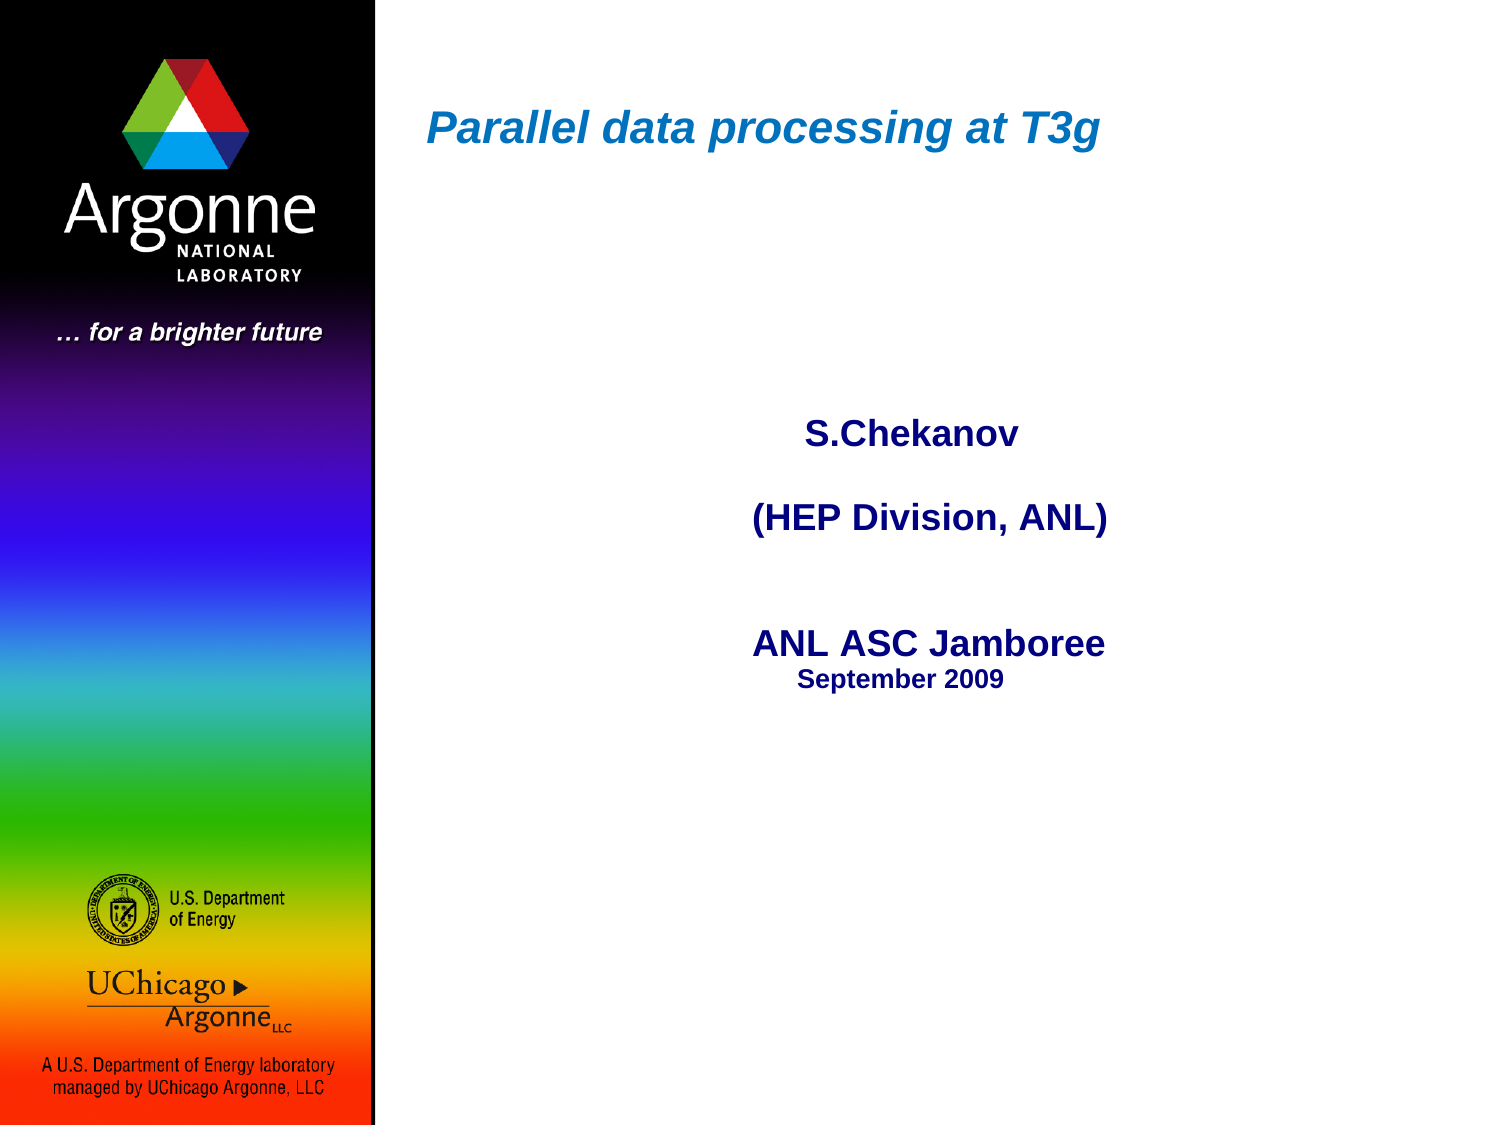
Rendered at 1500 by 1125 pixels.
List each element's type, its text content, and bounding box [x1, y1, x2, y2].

text_box S.Chekanov (HEP Division, ANL) ANL ASC Jamboree September 2009 [632, 404, 1129, 702]
picture [0, 0, 375, 1125]
title Parallel data processing at T3g [426, 84, 1426, 222]
